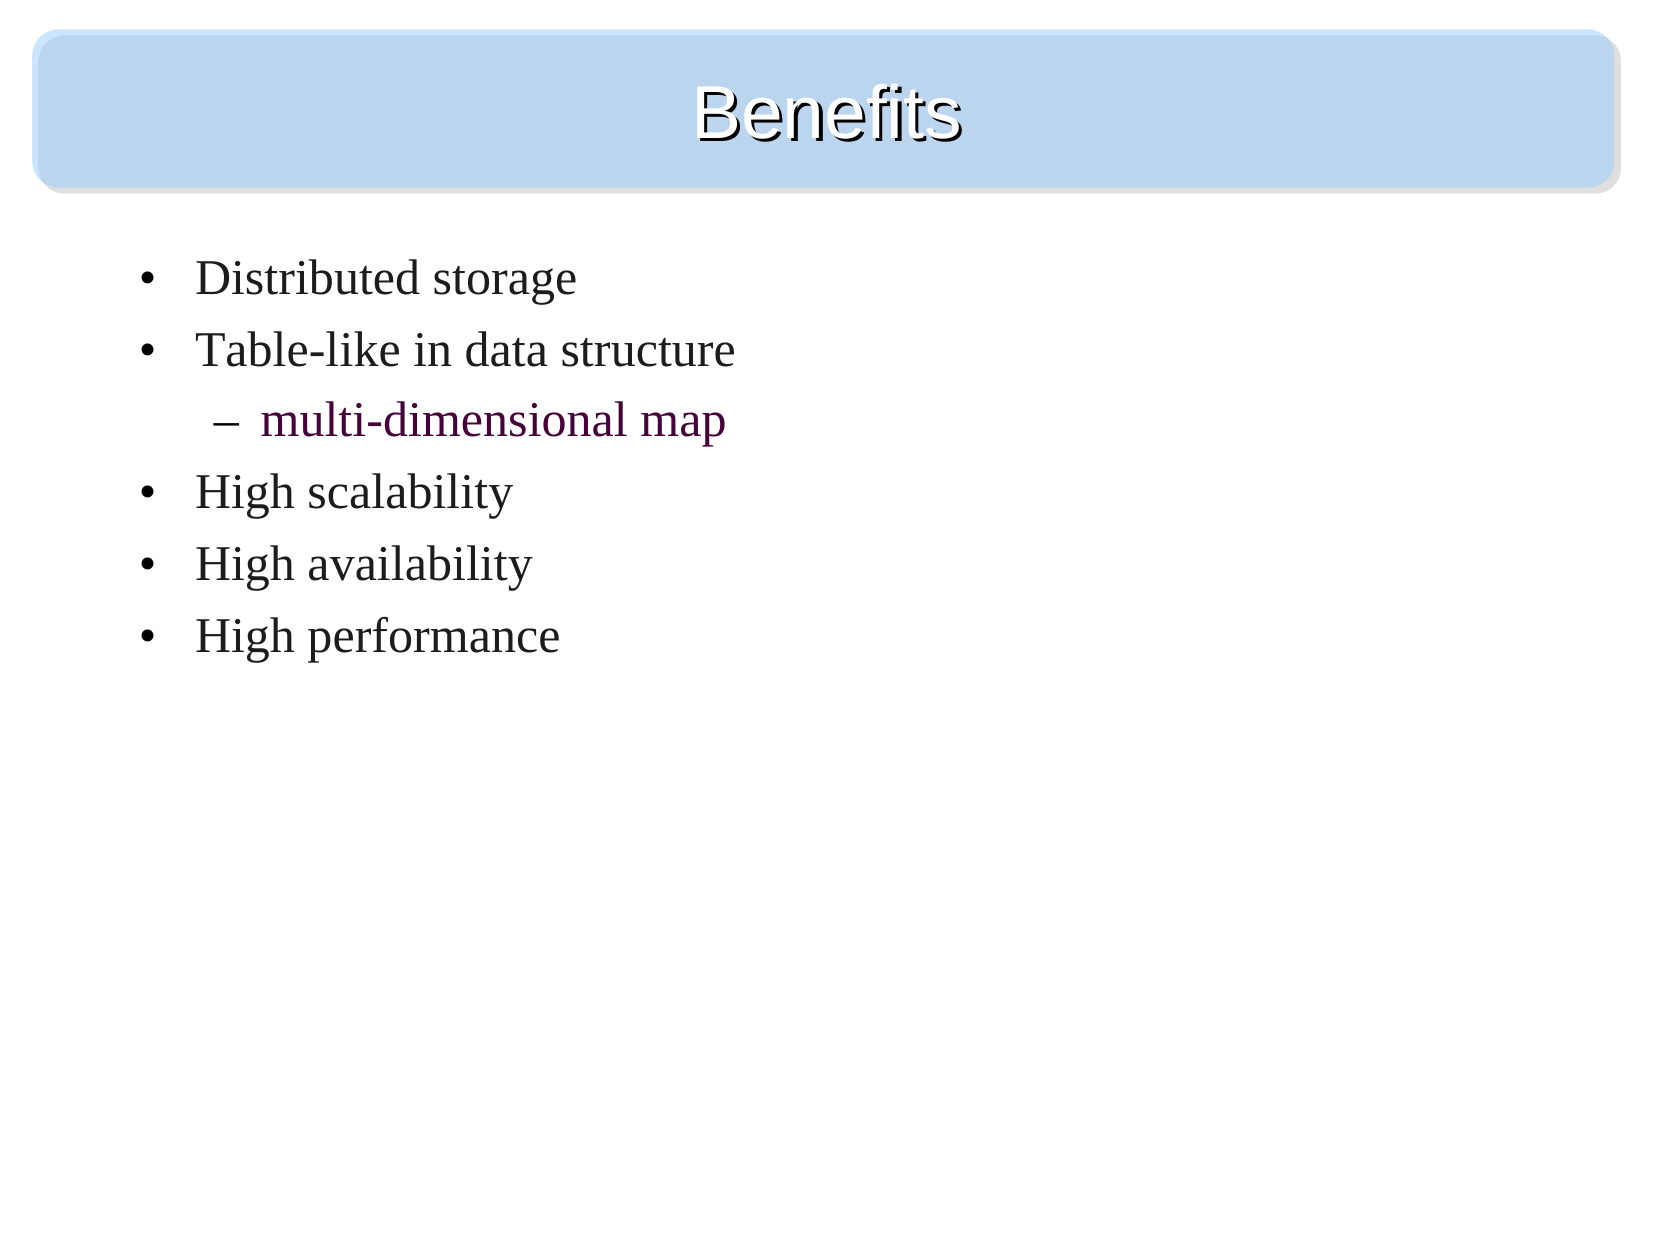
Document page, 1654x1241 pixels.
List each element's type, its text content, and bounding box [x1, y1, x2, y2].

title Benefits [123, 34, 1530, 191]
list Distributed storage Table-like in data structure multi-dimensional map High scalability High availability High performance [124, 242, 1530, 1103]
text_box [32, 29, 1615, 188]
